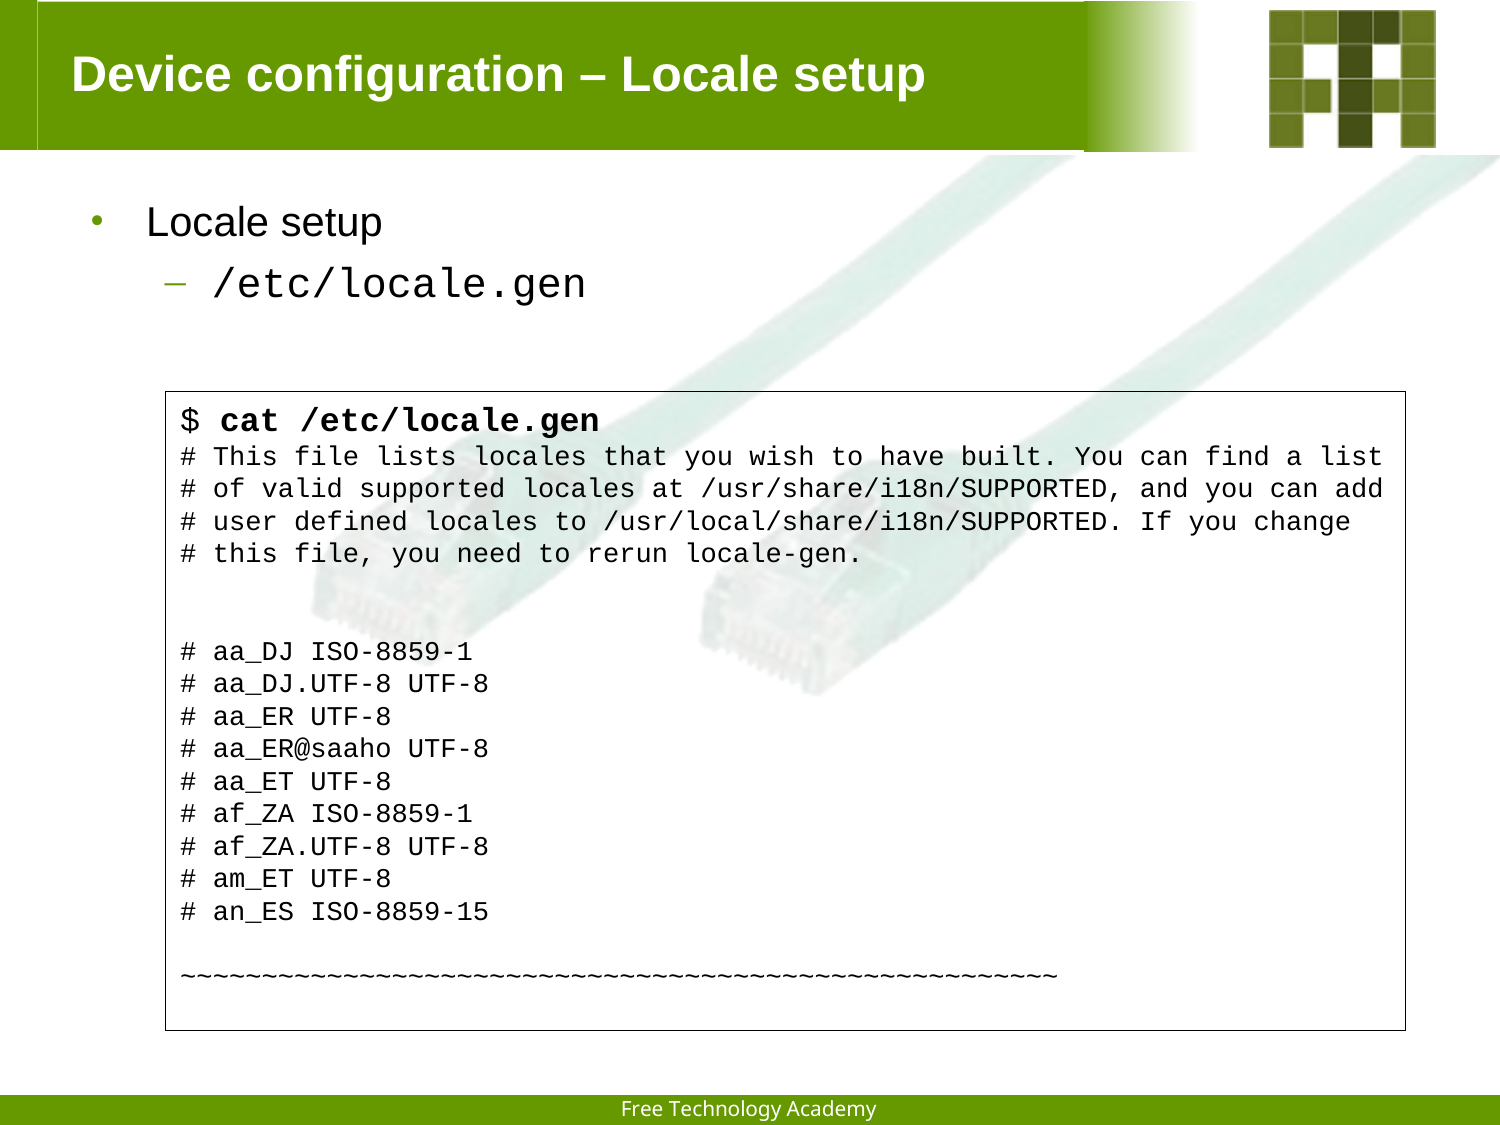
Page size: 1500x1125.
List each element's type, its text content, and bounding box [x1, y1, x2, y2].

title Device configuration – Locale setup [56, 1, 1107, 152]
text_box $ cat /etc/locale.gen # This file lists locales that you wish to have built. You can find a list # of valid supported locales at /usr/share/i18n/SUPPORTED, and you can add # user defined locales to /usr/local/share/i18n/SUPPORTED. If you change # this file, you need to rerun locale-gen. # aa_DJ ISO-8859-1 # aa_DJ.UTF-8 UTF-8 # aa_ER UTF-8 # aa_ER@saaho UTF-8 # aa_ET UTF-8 # af_ZA ISO-8859-1 # af_ZA.UTF-8 UTF-8 # am_ET UTF-8 # an_ES ISO-8859-15 ~~~~~~~~~~~~~~~~~~~~~~~~~~~~~~~~~~~~~~~~~~~~~~~~~~~~~~ [165, 391, 1406, 1031]
list Locale setup /etc/locale.gen [75, 187, 1426, 1065]
picture [1269, 10, 1436, 148]
